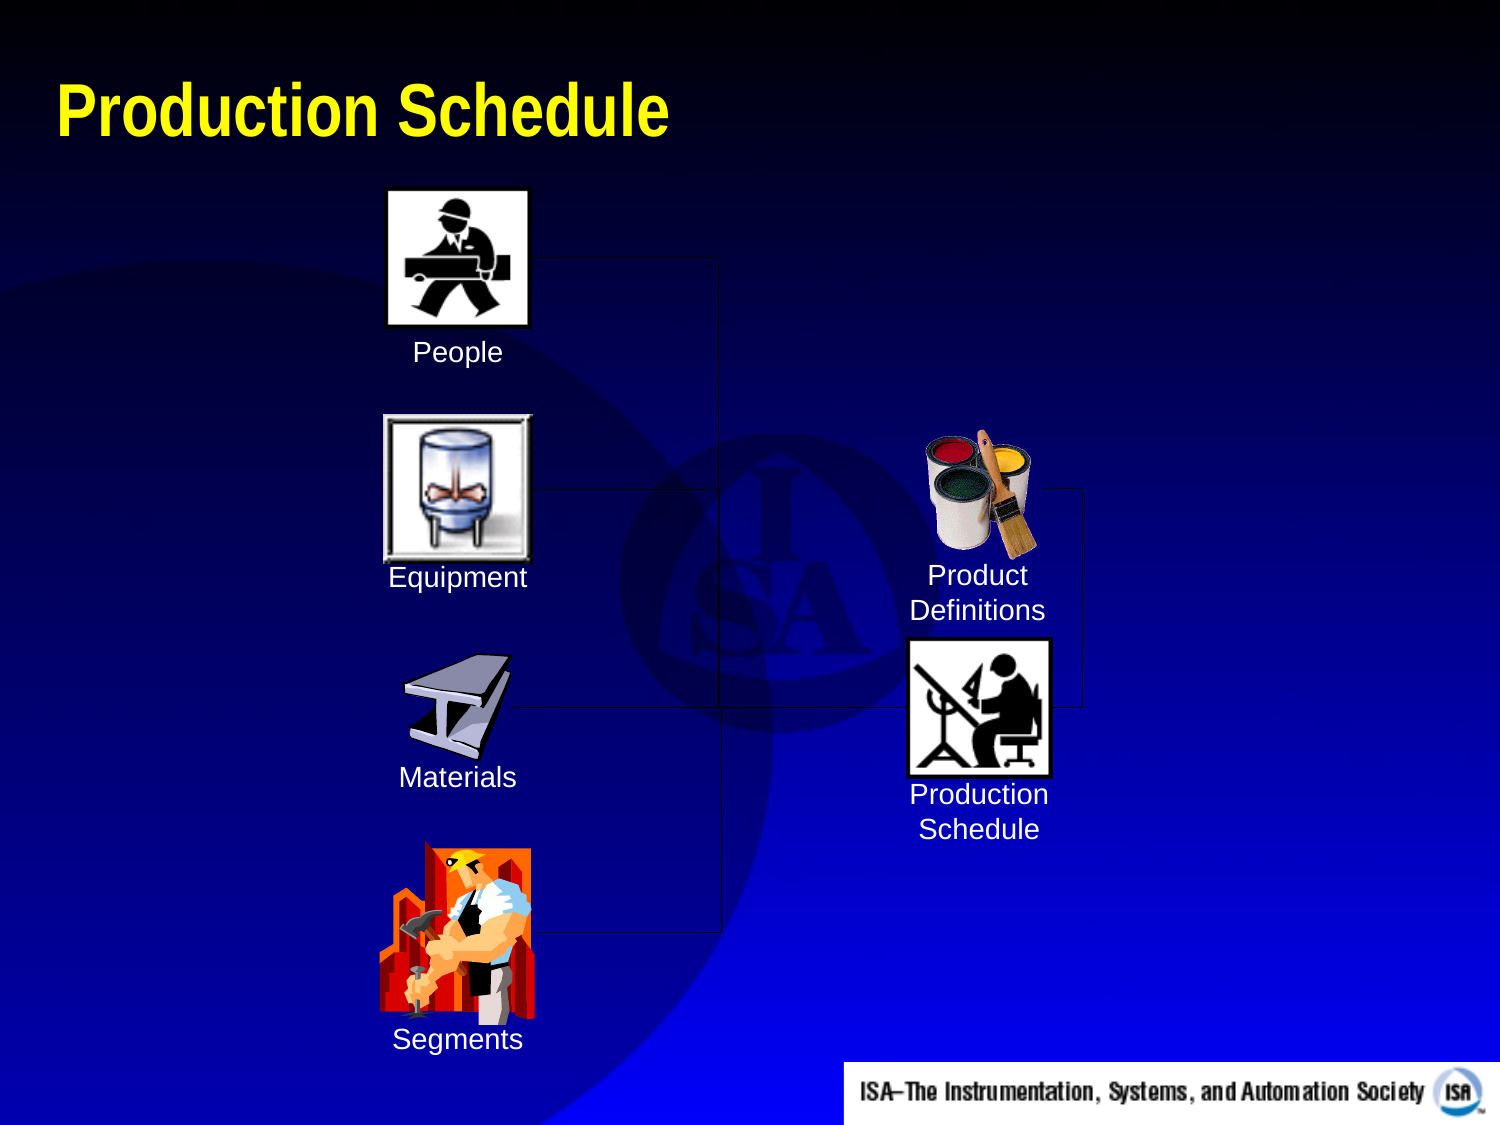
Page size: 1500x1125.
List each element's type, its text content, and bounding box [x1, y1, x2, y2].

text_box Materials [384, 751, 531, 801]
text_box Product Definitions [895, 549, 1060, 634]
text_box People [398, 326, 518, 375]
picture [0, 0, 1500, 1125]
title Production Schedule [41, 12, 1463, 201]
text_box Production Schedule [895, 768, 1063, 853]
text_box Segments [378, 1013, 538, 1063]
text_box Equipment [374, 551, 542, 601]
